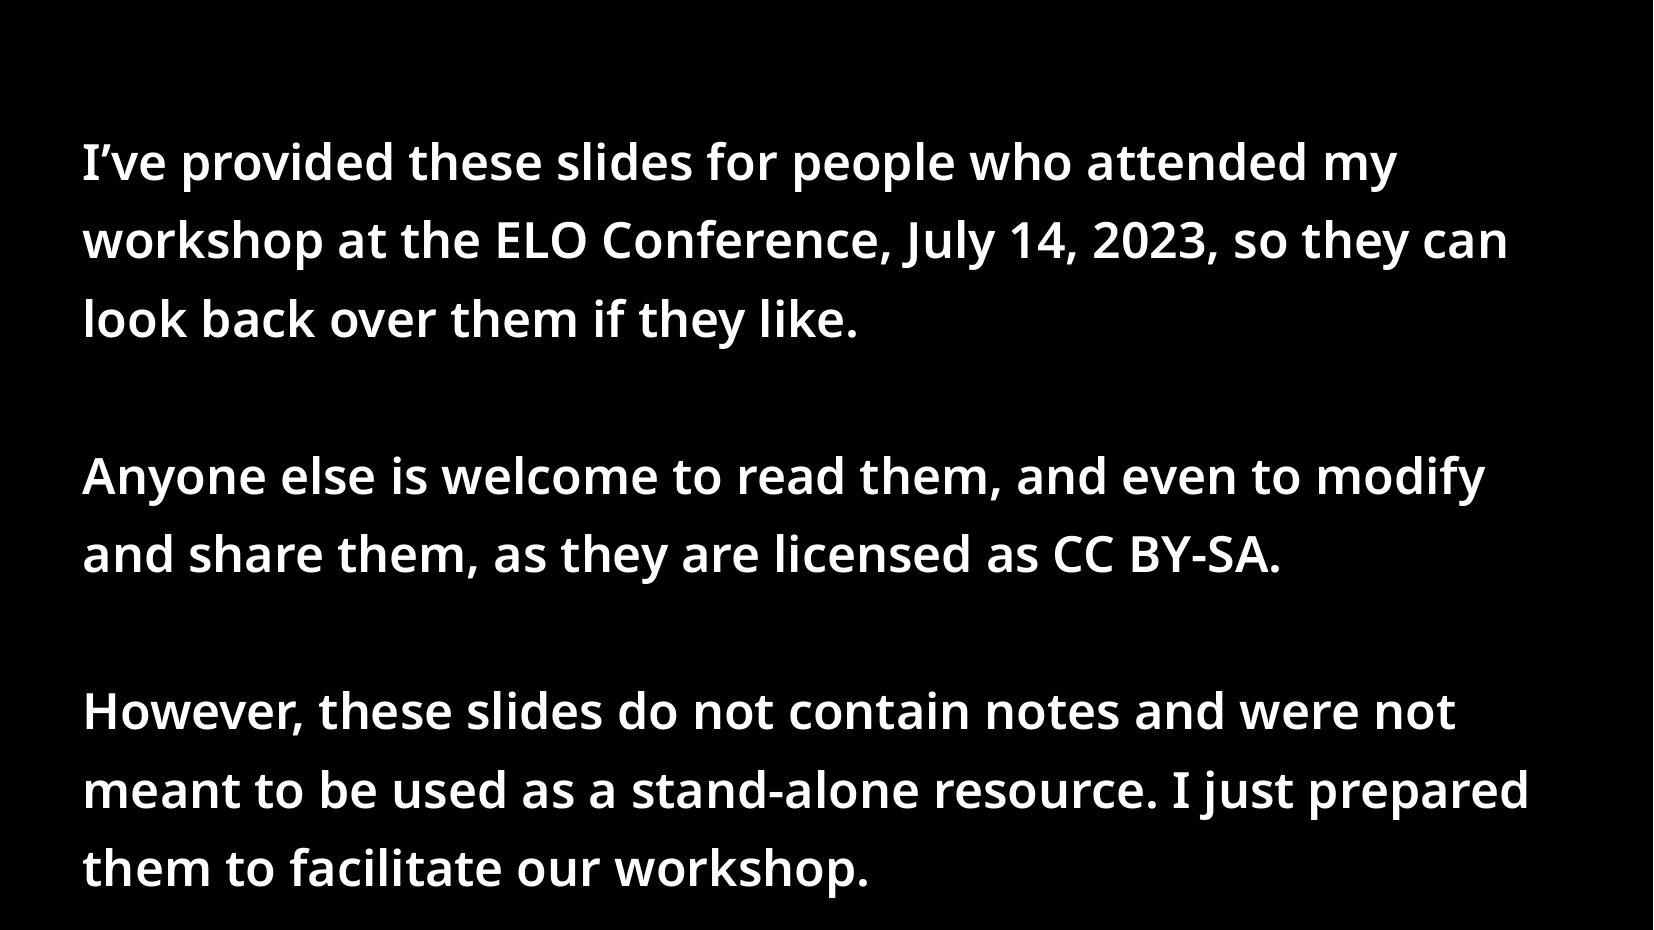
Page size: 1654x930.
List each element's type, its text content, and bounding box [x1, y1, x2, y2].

subtitle I’ve provided these slides for people who attended my workshop at the ELO Conference, July 14, 2023, so they can look back over them if they like. Anyone else is welcome to read them, and even to modify and share them, as they are licensed as CC BY-SA. However, these slides do not contain notes and were not meant to be used as a stand-alone resource. I just prepared them to facilitate our workshop. [82, 90, 1571, 929]
